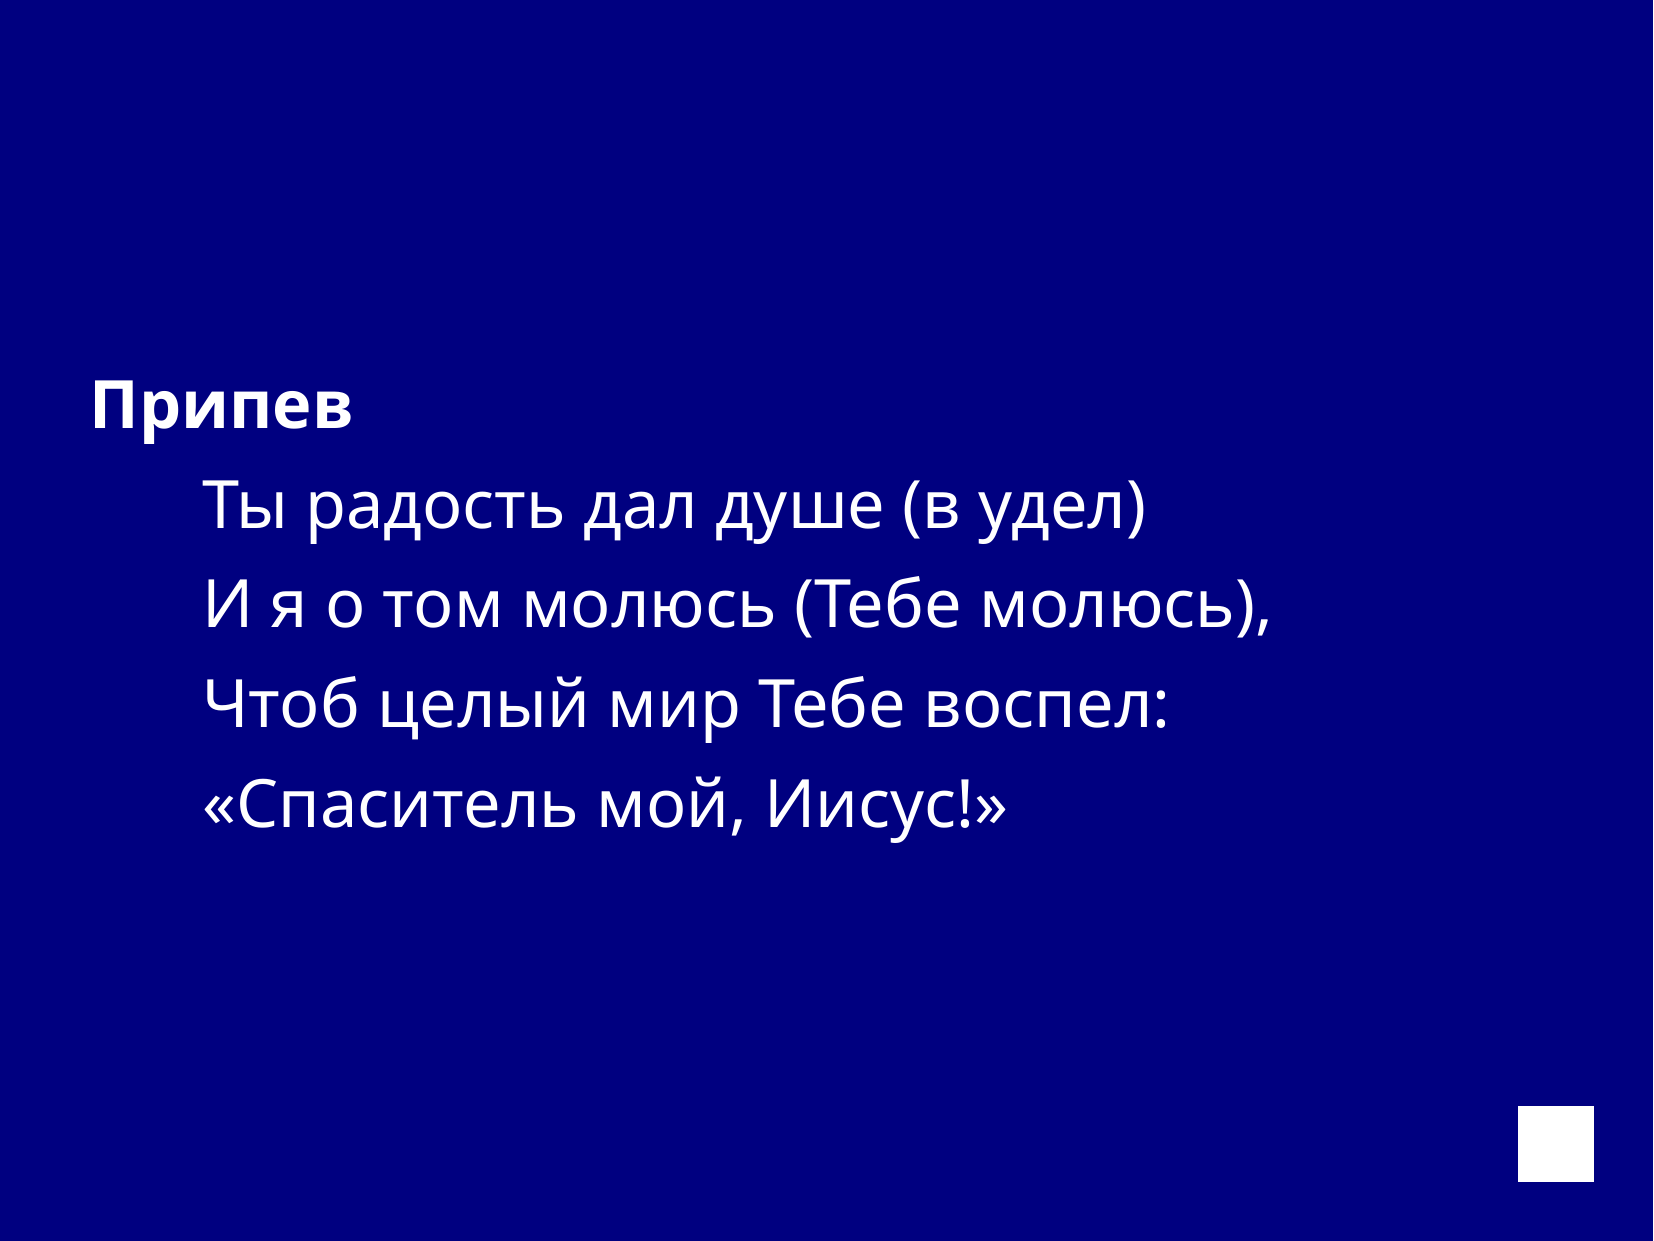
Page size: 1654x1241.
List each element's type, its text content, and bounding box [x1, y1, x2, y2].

text_box Припев Ты радость дал душе (в удел) И я о том молюсь (Тебе молюсь), Чтоб целый мир Тебе воспел: «Спаситель мой, Иисус!» [75, 150, 1576, 1163]
text_box [1518, 1106, 1594, 1182]
